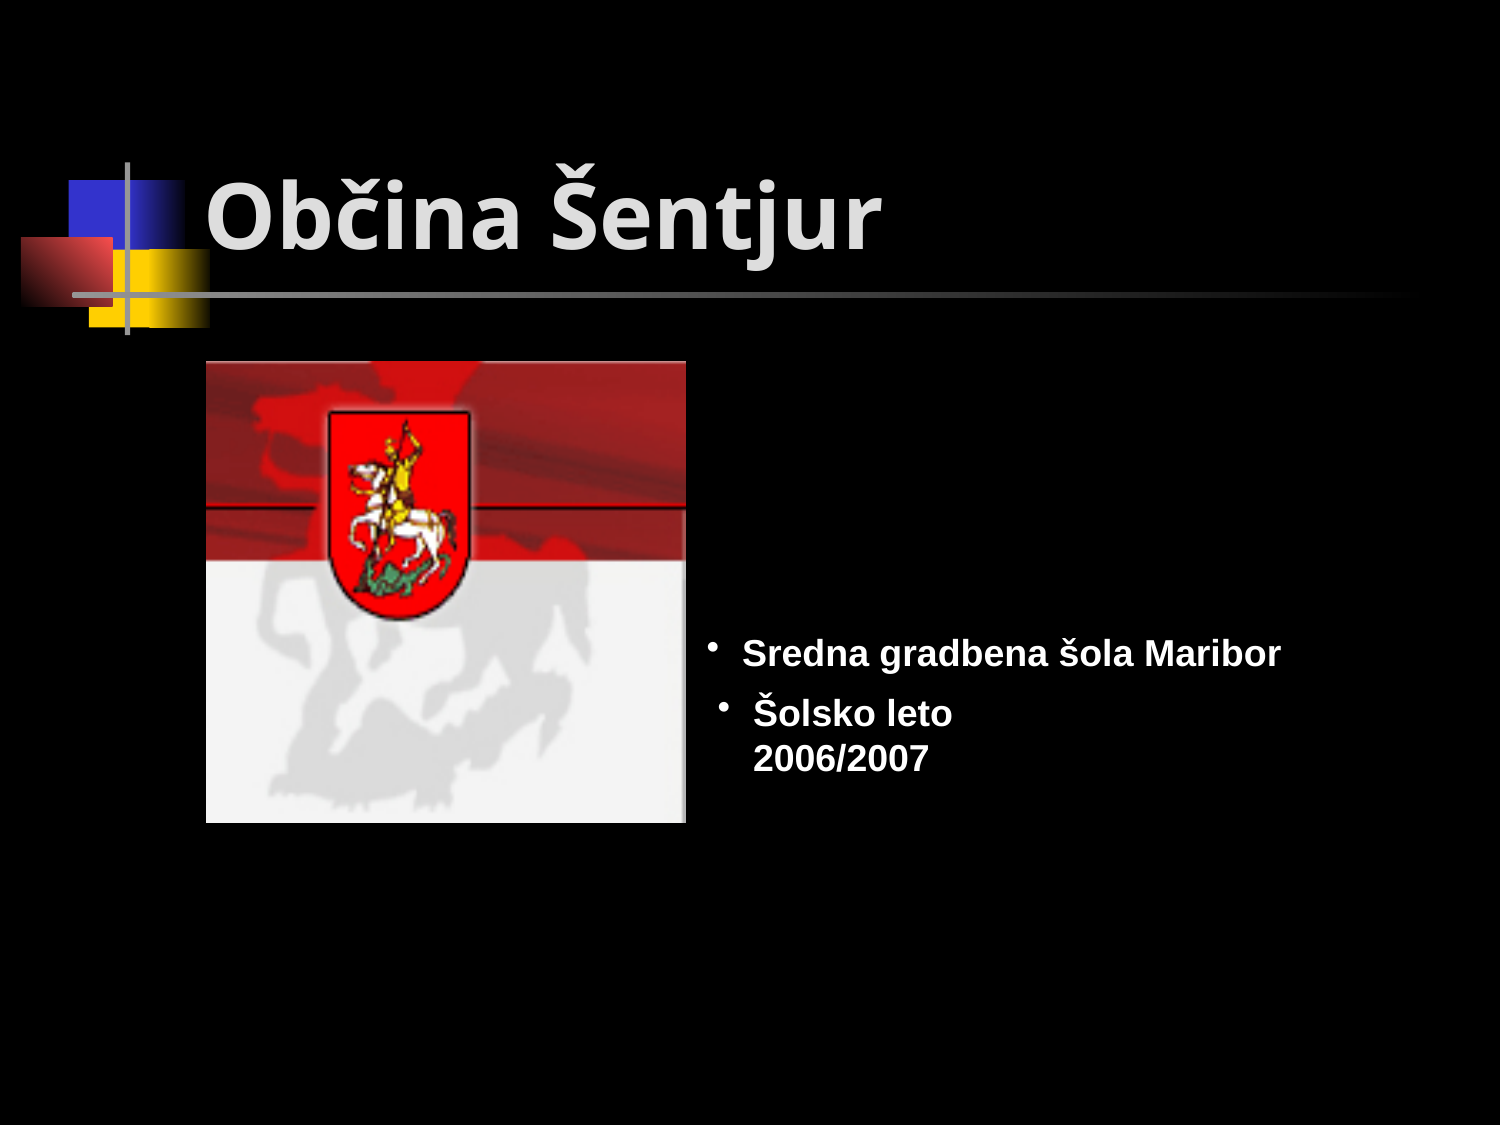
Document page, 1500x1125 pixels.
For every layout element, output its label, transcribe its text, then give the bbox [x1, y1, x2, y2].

title Občina Šentjur [188, 35, 1468, 275]
text_box Sredna gradbena šola Maribor [691, 621, 1308, 682]
picture [206, 361, 686, 823]
text_box Šolsko leto 2006/2007 [702, 681, 1164, 787]
